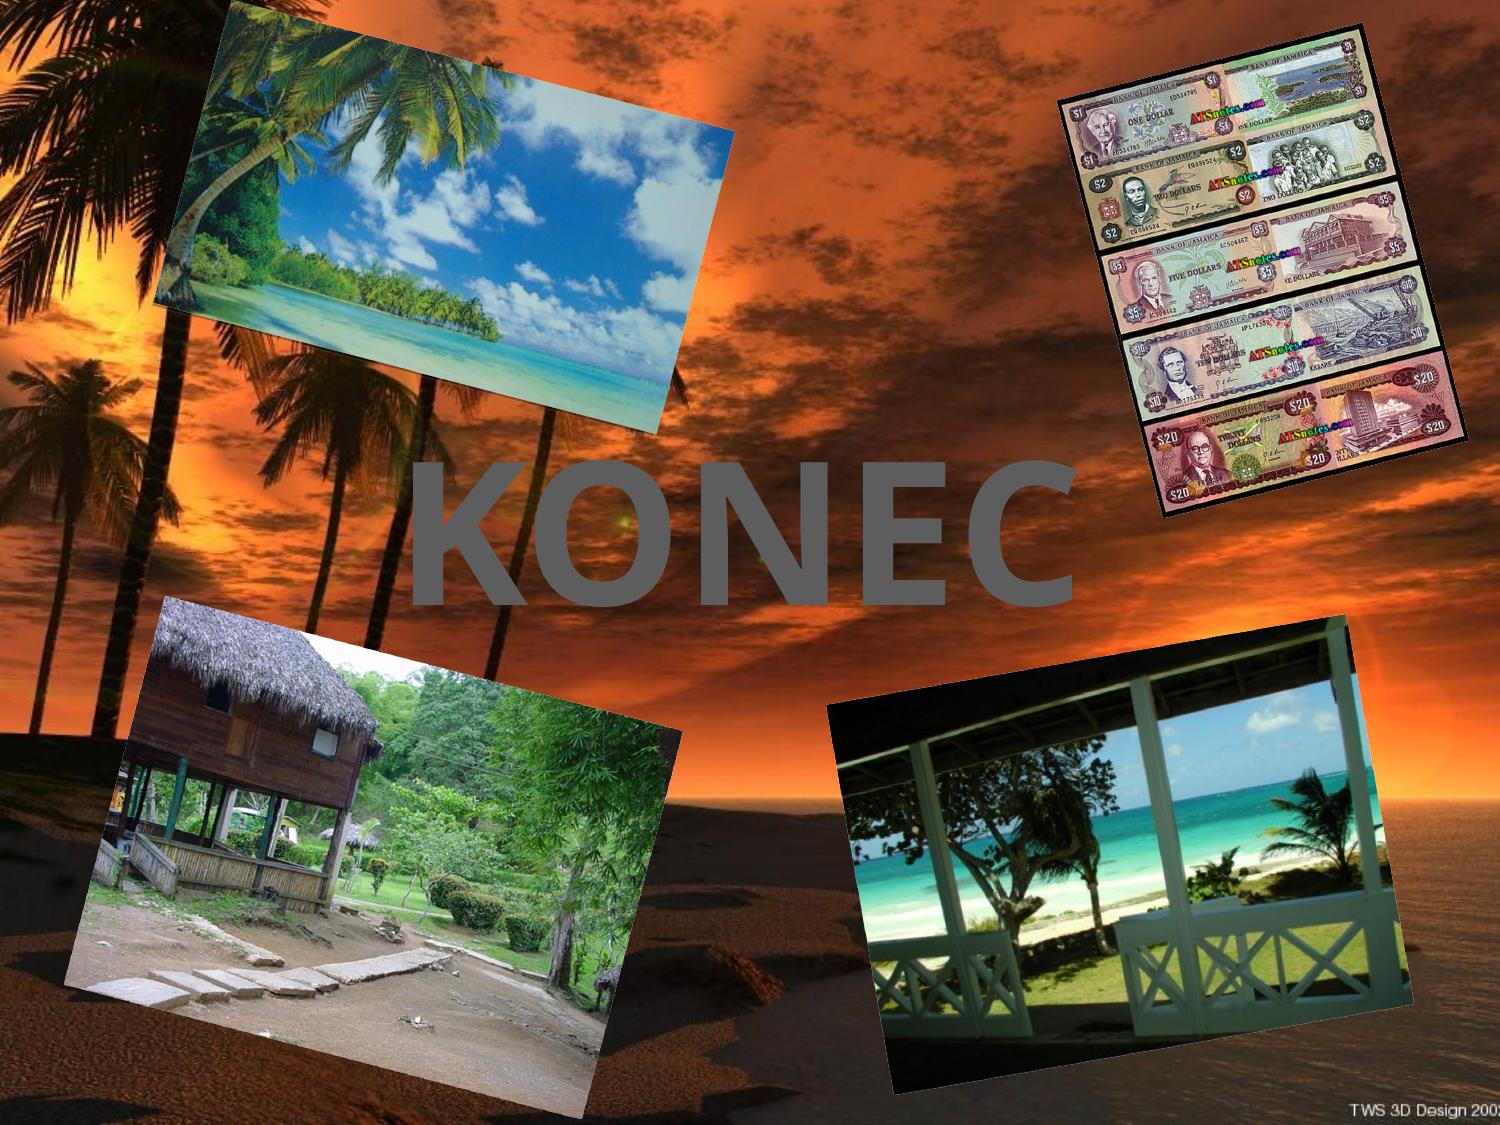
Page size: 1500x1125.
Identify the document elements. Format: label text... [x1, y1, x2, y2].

picture [0, 0, 1500, 1125]
text_box KONEC [380, 398, 1100, 654]
